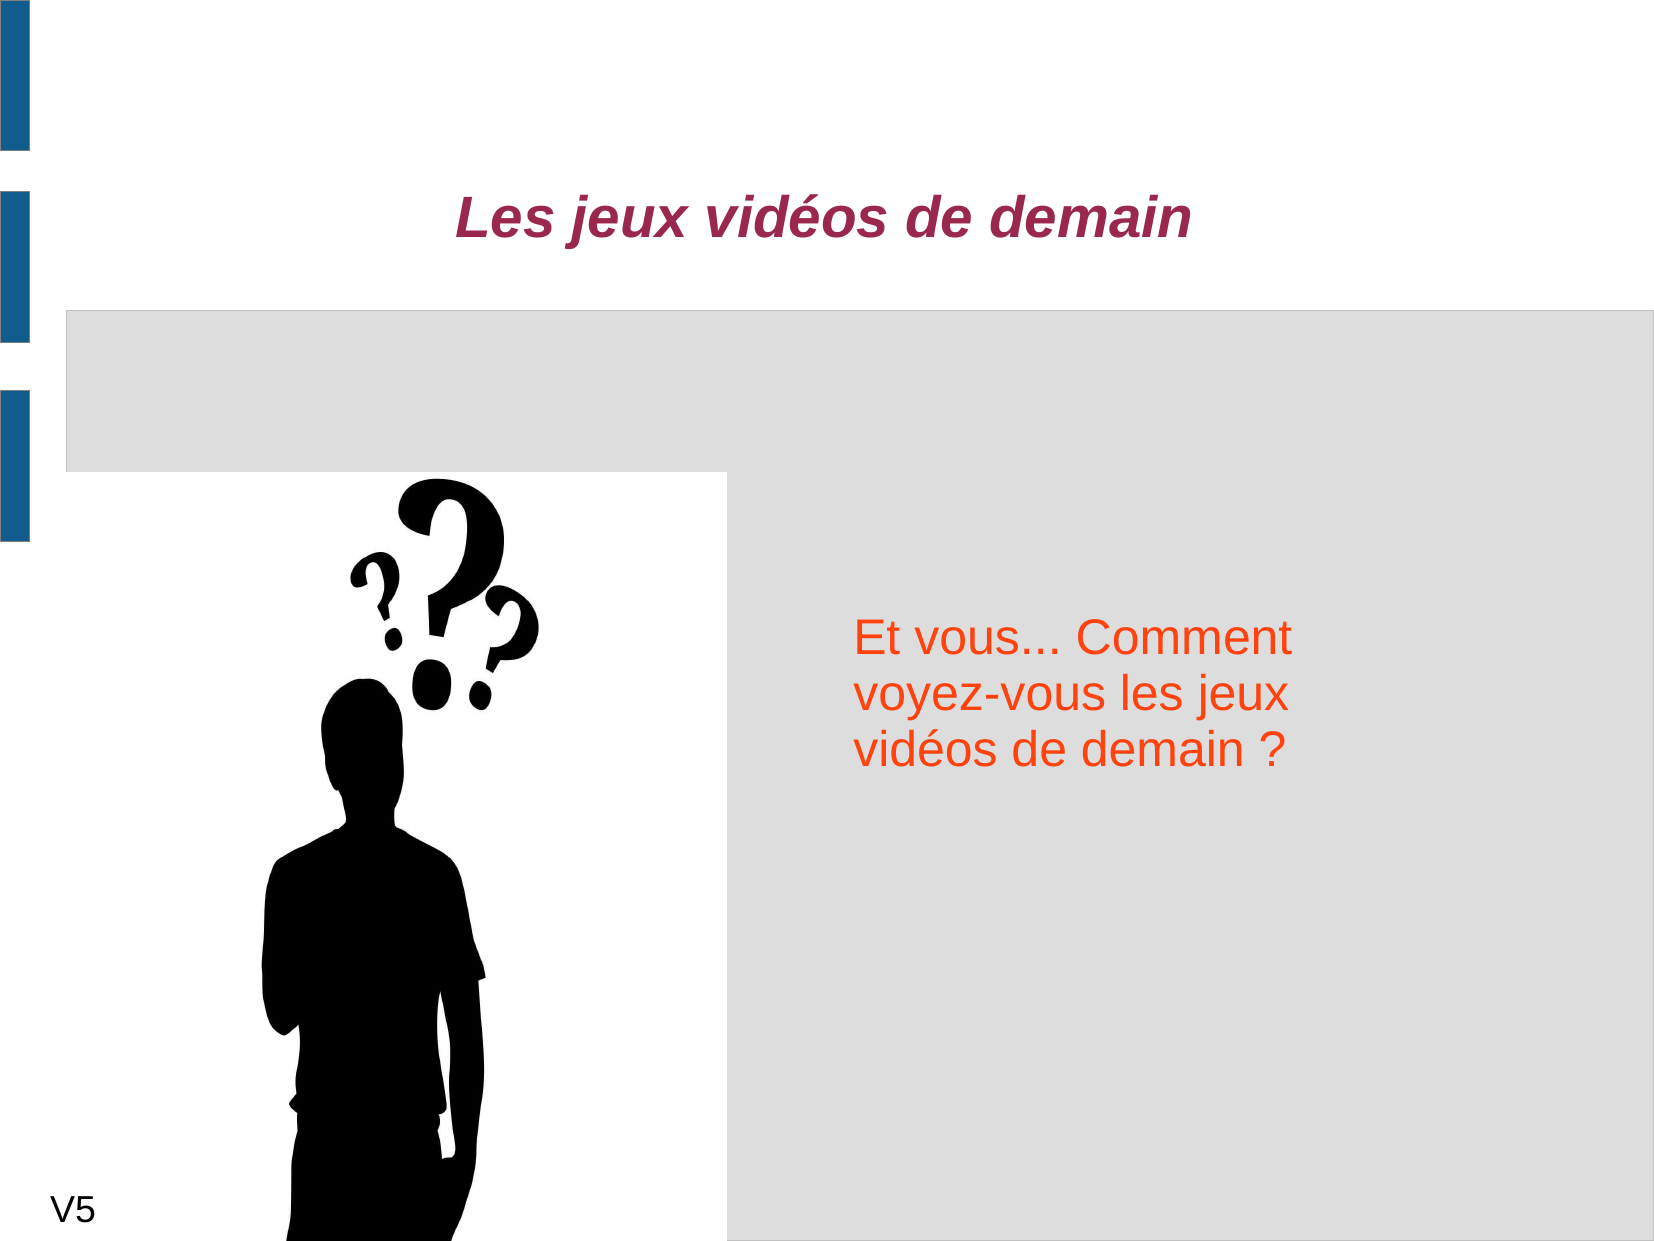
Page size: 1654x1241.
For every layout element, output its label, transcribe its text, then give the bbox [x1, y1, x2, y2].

text_box Et vous... Comment voyez-vous les jeux vidéos de demain ? [838, 602, 1347, 785]
text_box Les jeux vidéos de demain [102, 106, 1548, 329]
text_box V5 [35, 1181, 111, 1238]
picture [64, 472, 727, 1241]
